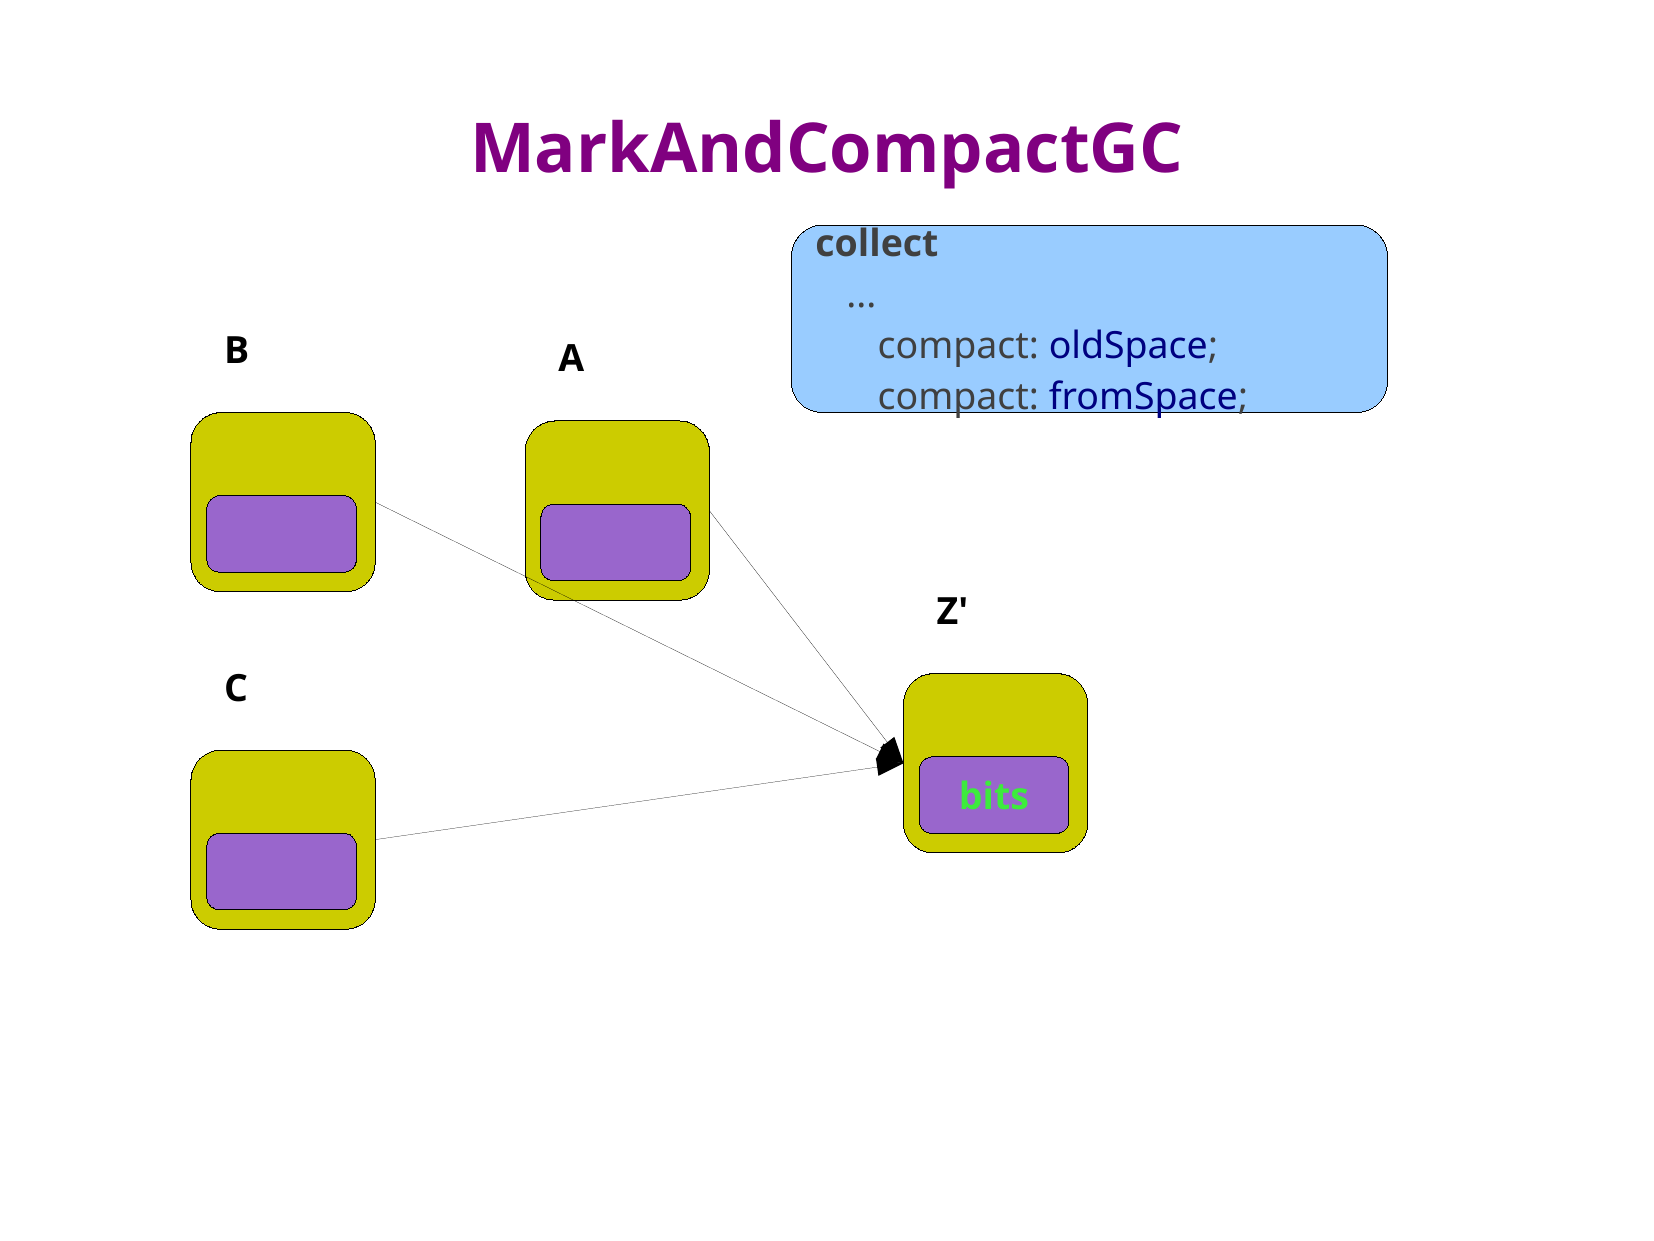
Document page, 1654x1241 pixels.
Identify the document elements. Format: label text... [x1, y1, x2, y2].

text_box A [525, 420, 710, 601]
text_box Z' [903, 673, 1088, 853]
text_box A [525, 577, 572, 601]
text_box [540, 504, 691, 581]
text_box [206, 833, 357, 910]
text_box [206, 495, 357, 573]
text_box bits [919, 756, 1069, 834]
text_box B [190, 412, 376, 592]
text_box MarkAndCompactGC [143, 91, 1511, 209]
text_box C [190, 750, 376, 930]
text_box collect ... compact: oldSpace; compact: fromSpace; [791, 225, 1388, 413]
